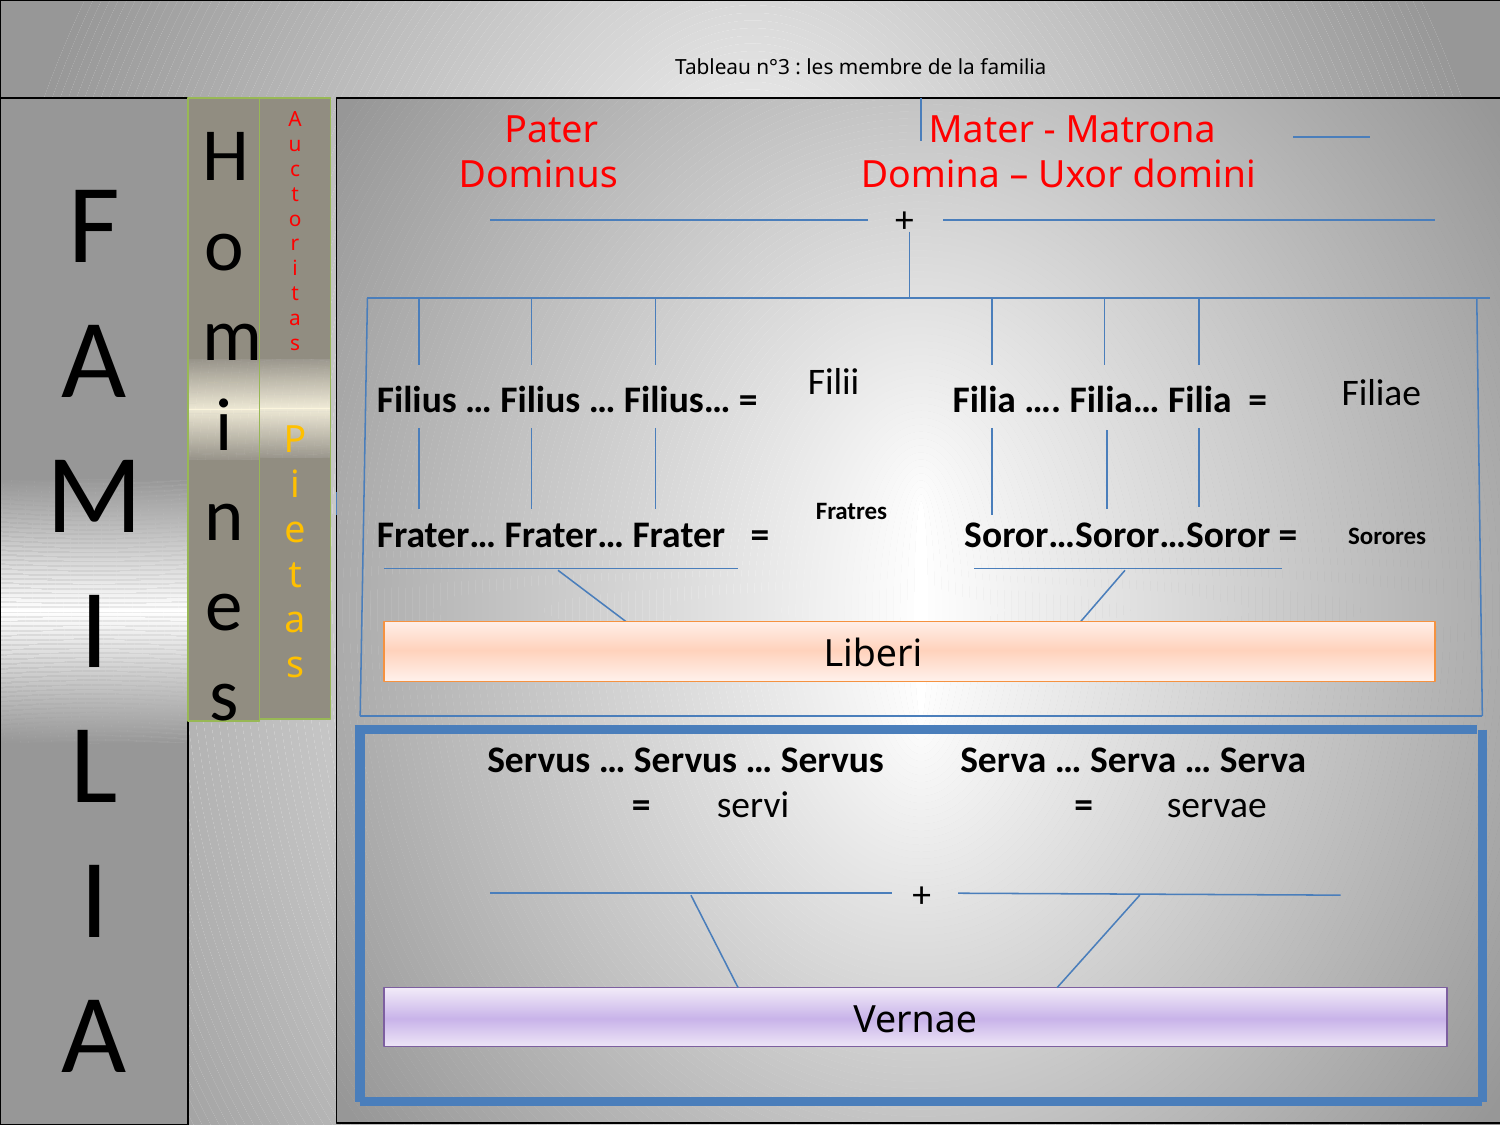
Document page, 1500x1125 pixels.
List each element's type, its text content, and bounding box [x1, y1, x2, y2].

text_box Liberi [383, 621, 1435, 682]
text_box Vernae [383, 987, 1447, 1047]
list Tableau n°3 : les membre de la familia [0, 0, 1500, 1125]
text_box Pater Mater - Matrona Dominus Domina – Uxor domini + Filius … Filius … Filius… = Filia …. Filia… Filia = Frater… Frater… Frater = Soror…Soror…Soror = Servus … Servus … Servus Serva … Serva … Serva = = + [336, 97, 1500, 1123]
text_box F A M I L I A [0, 97, 189, 1125]
text_box H o m i n e s [188, 97, 260, 721]
text_box A u c t o r i t a s P i e t a s [259, 97, 331, 719]
